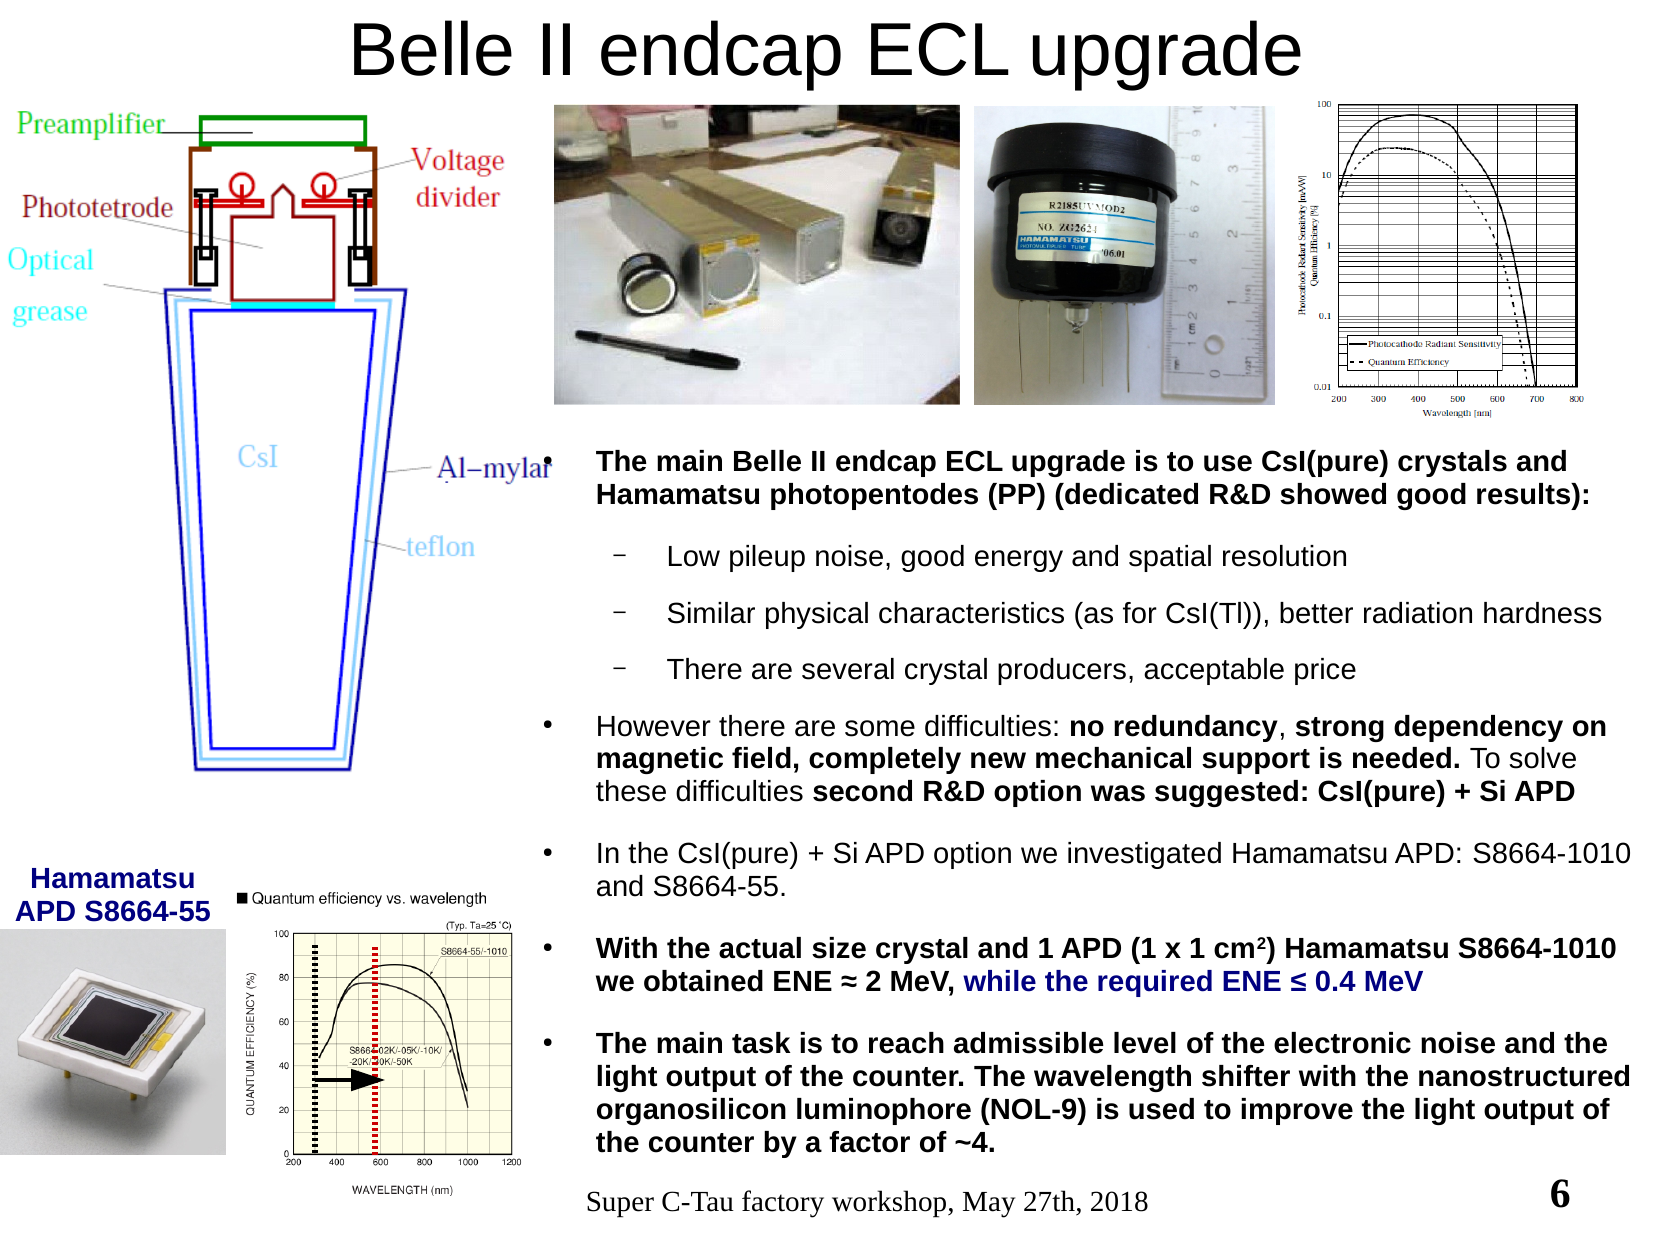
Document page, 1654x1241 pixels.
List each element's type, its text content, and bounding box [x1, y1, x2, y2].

picture [0, 93, 960, 781]
picture [0, 945, 226, 1155]
text_box Hamamatsu APD S8664-55 [0, 855, 260, 945]
picture [974, 106, 1275, 406]
picture [229, 884, 541, 1201]
picture [1290, 91, 1591, 421]
list The main Belle II endcap ECL upgrade is to use CsI(pure) crystals and Hamamatsu photopentodes (PP) (dedicated R&D showed good results): Low pileup noise, good energy and spatial resolution Similar physical characteristics (as for CsI(Tl)), better radiation hardness There are several crystal producers, acceptable price However there are some difficulties: no redundancy, strong dependency on magnetic field, completely new mechanical support is needed. To solve these difficulties second R&D option was suggested: CsI(pure) + Si APD In the CsI(pure) + Si APD option we investigated Hamamatsu APD: S8664-1010 and S8664-55. With the actual size crystal and 1 APD (1 x 1 cm2) Hamamatsu S8664-1010 we obtained ENE ≈ 2 MeV, while the required ENE ≤ 0.4 MeV The main task is to reach admissible level of the electronic noise and the light output of the counter. The wavelength shifter with the nanostructured organosilicon luminophore (NOL-9) is used to improve the light output of the counter by a factor of ~4. [525, 445, 1640, 1171]
title Belle II endcap ECL upgrade [82, 7, 1571, 92]
